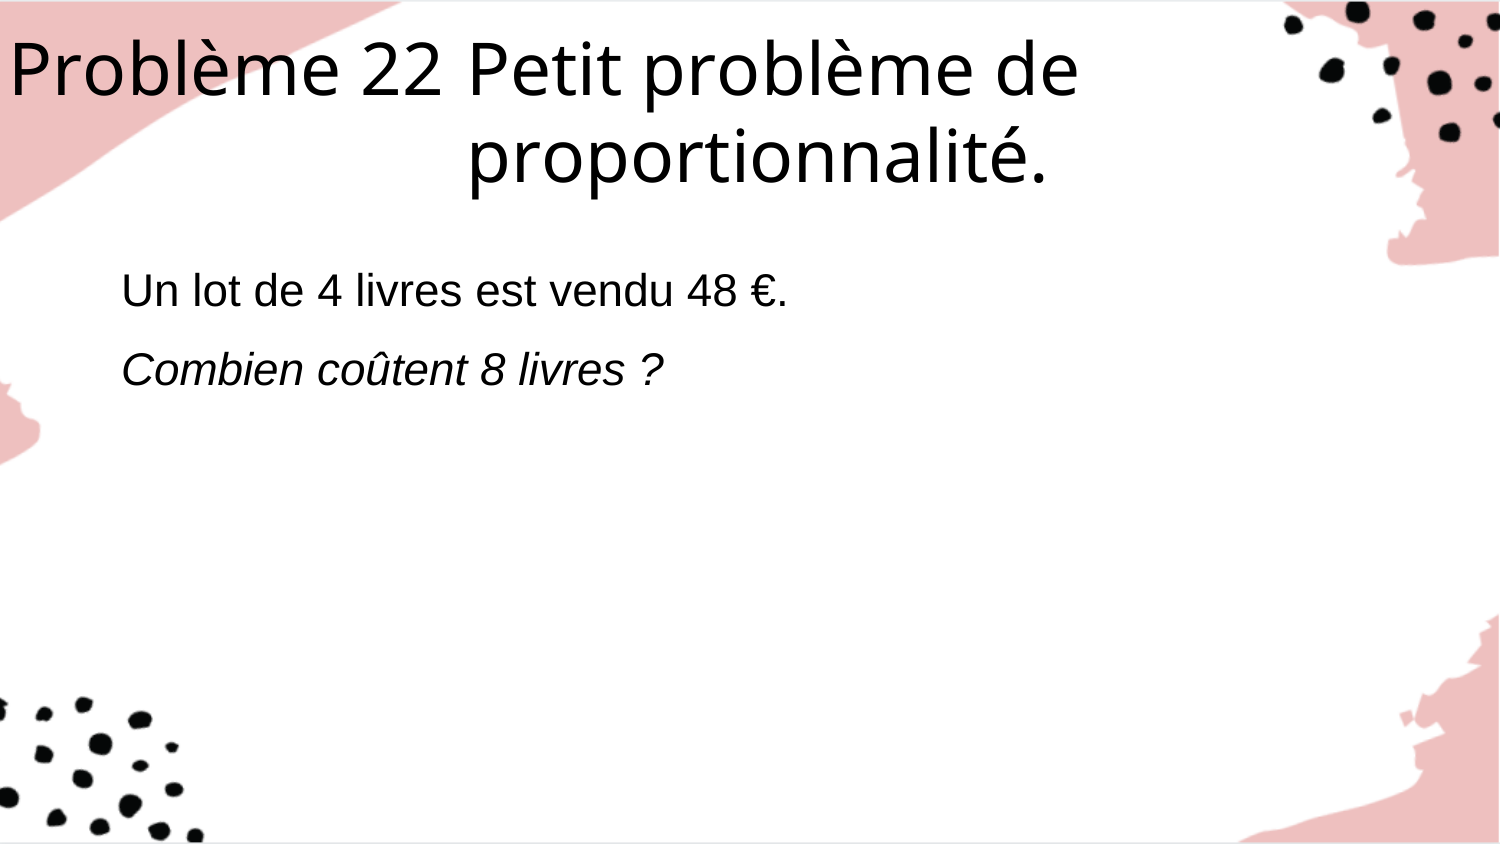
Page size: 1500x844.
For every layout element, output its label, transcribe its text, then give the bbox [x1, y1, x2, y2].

picture [0, 0, 1500, 844]
text_box Problème 22 [0, 7, 691, 127]
text_box Un lot de 4 livres est vendu 48 €. Combien coûtent 8 livres ? [106, 245, 1381, 493]
text_box Petit problème de proportionnalité. [691, 7, 1148, 127]
